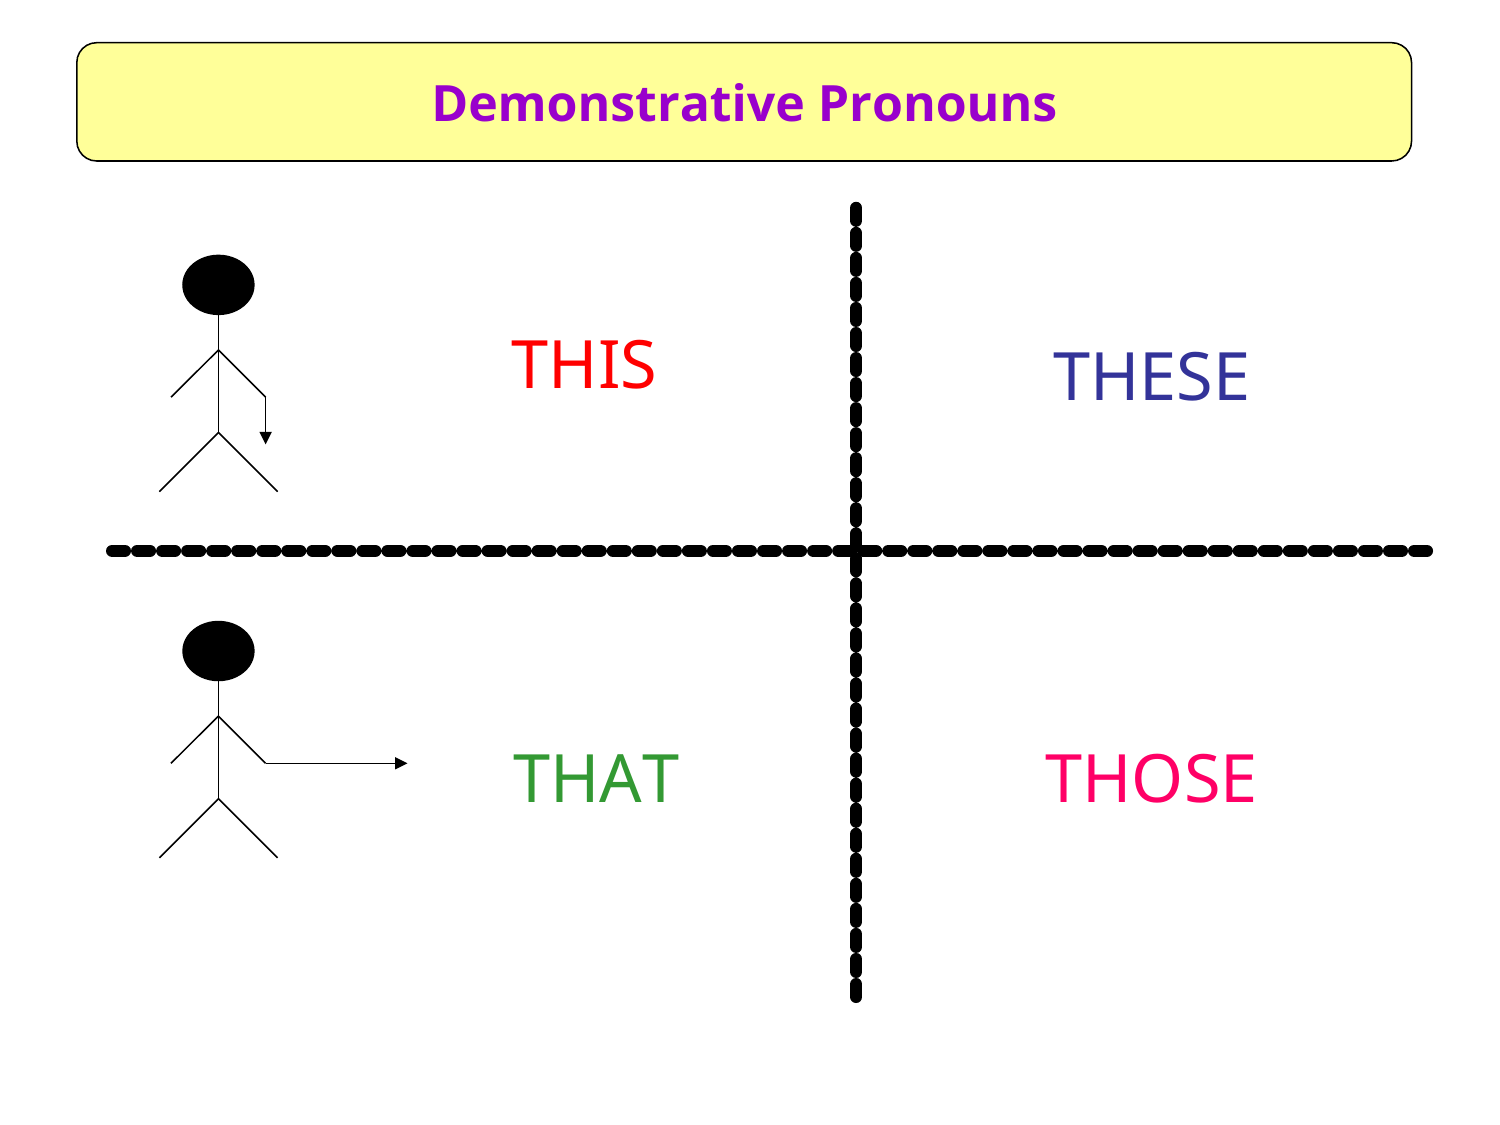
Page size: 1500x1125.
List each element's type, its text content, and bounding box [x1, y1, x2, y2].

text_box THAT [419, 727, 774, 824]
text_box THIS [407, 314, 762, 410]
text_box THOSE [974, 727, 1329, 824]
text_box [183, 255, 254, 315]
text_box [183, 621, 254, 681]
text_box THESE [974, 326, 1329, 422]
text_box Demonstrative Pronouns [76, 42, 1412, 161]
